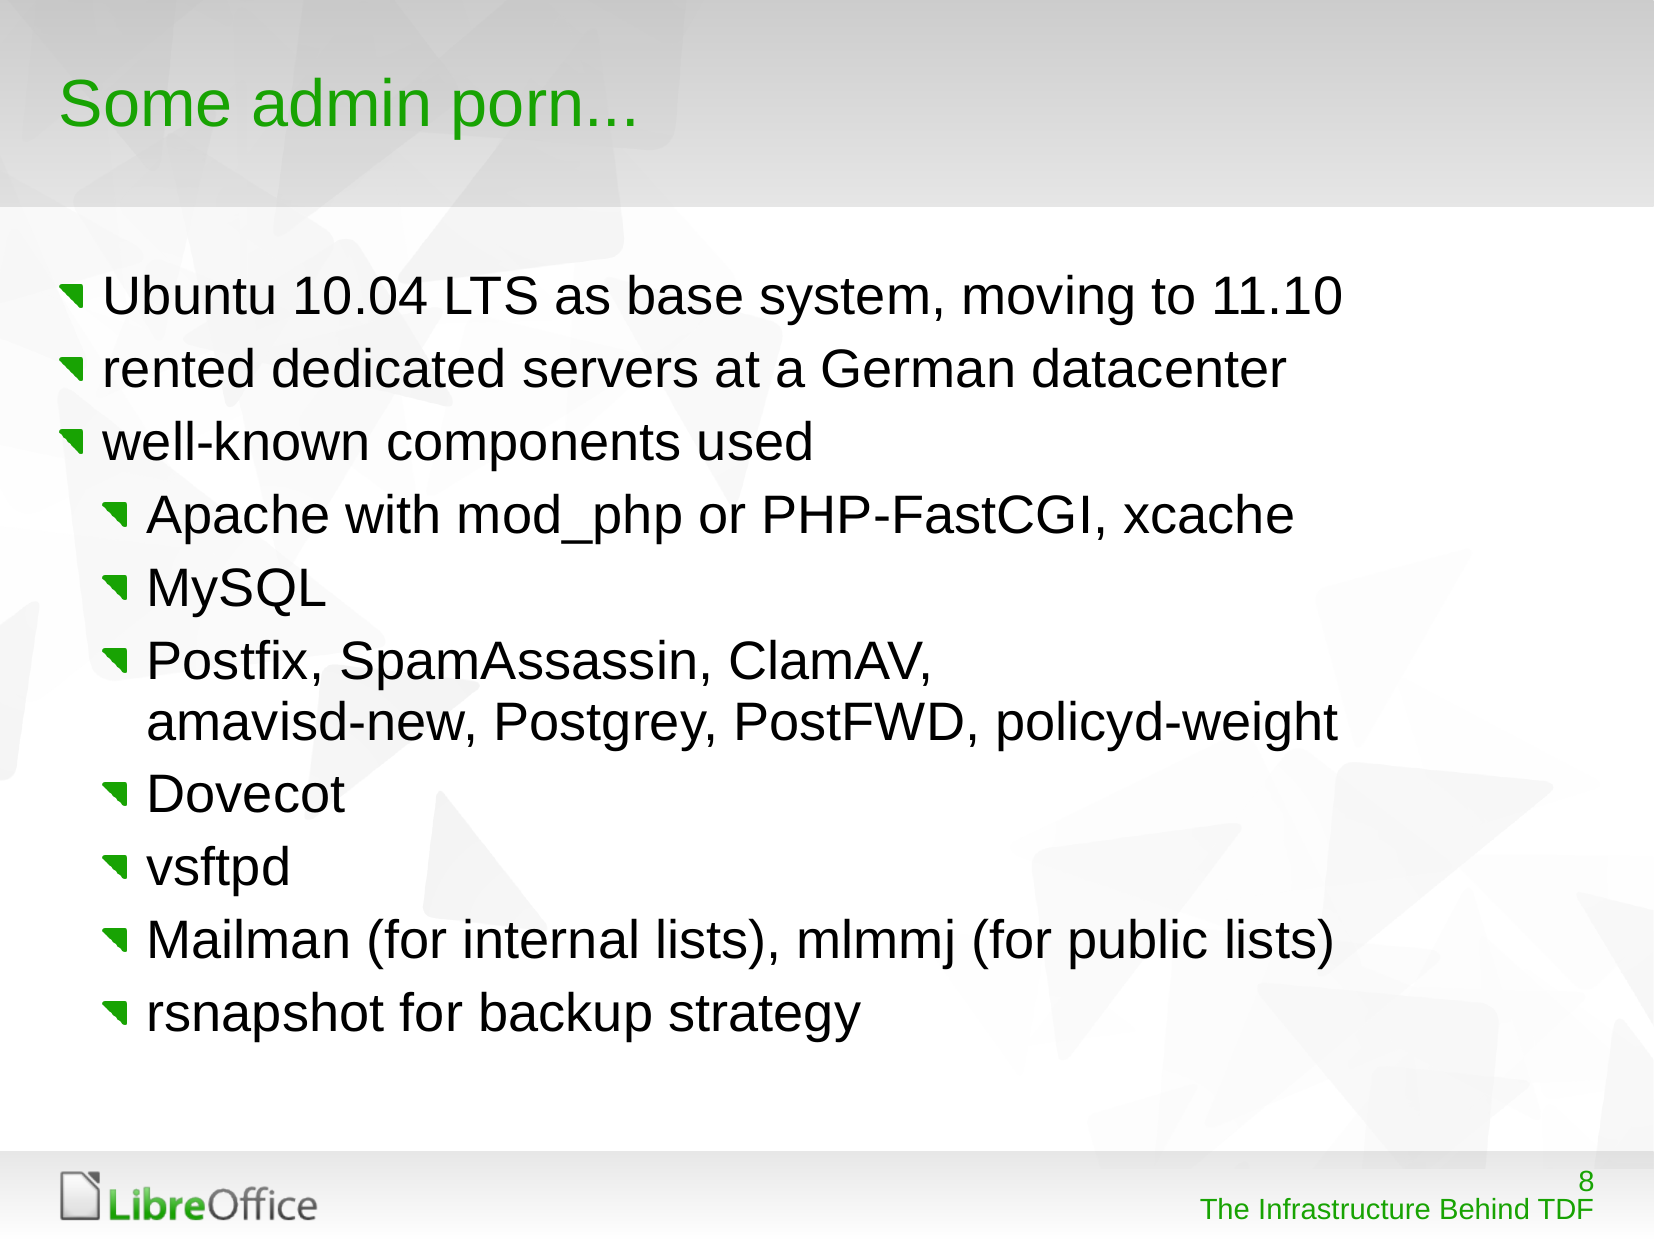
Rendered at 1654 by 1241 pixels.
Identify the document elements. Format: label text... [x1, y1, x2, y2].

title Some admin porn... [59, 29, 1595, 178]
picture [915, 548, 1654, 1169]
picture [41, 1152, 337, 1240]
picture [0, 0, 783, 931]
list Ubuntu 10.04 LTS as base system, moving to 11.10 rented dedicated servers at a German datacenter well-known components used Apache with mod_php or PHP-FastCGI, xcache MySQL Postfix, SpamAssassin, ClamAV, amavisd-new, Postgrey, PostFWD, policyd-weight Dovecot vsftpd Mailman (for internal lists), mlmmj (for public lists) rsnapshot for backup strategy [59, 265, 1595, 1114]
